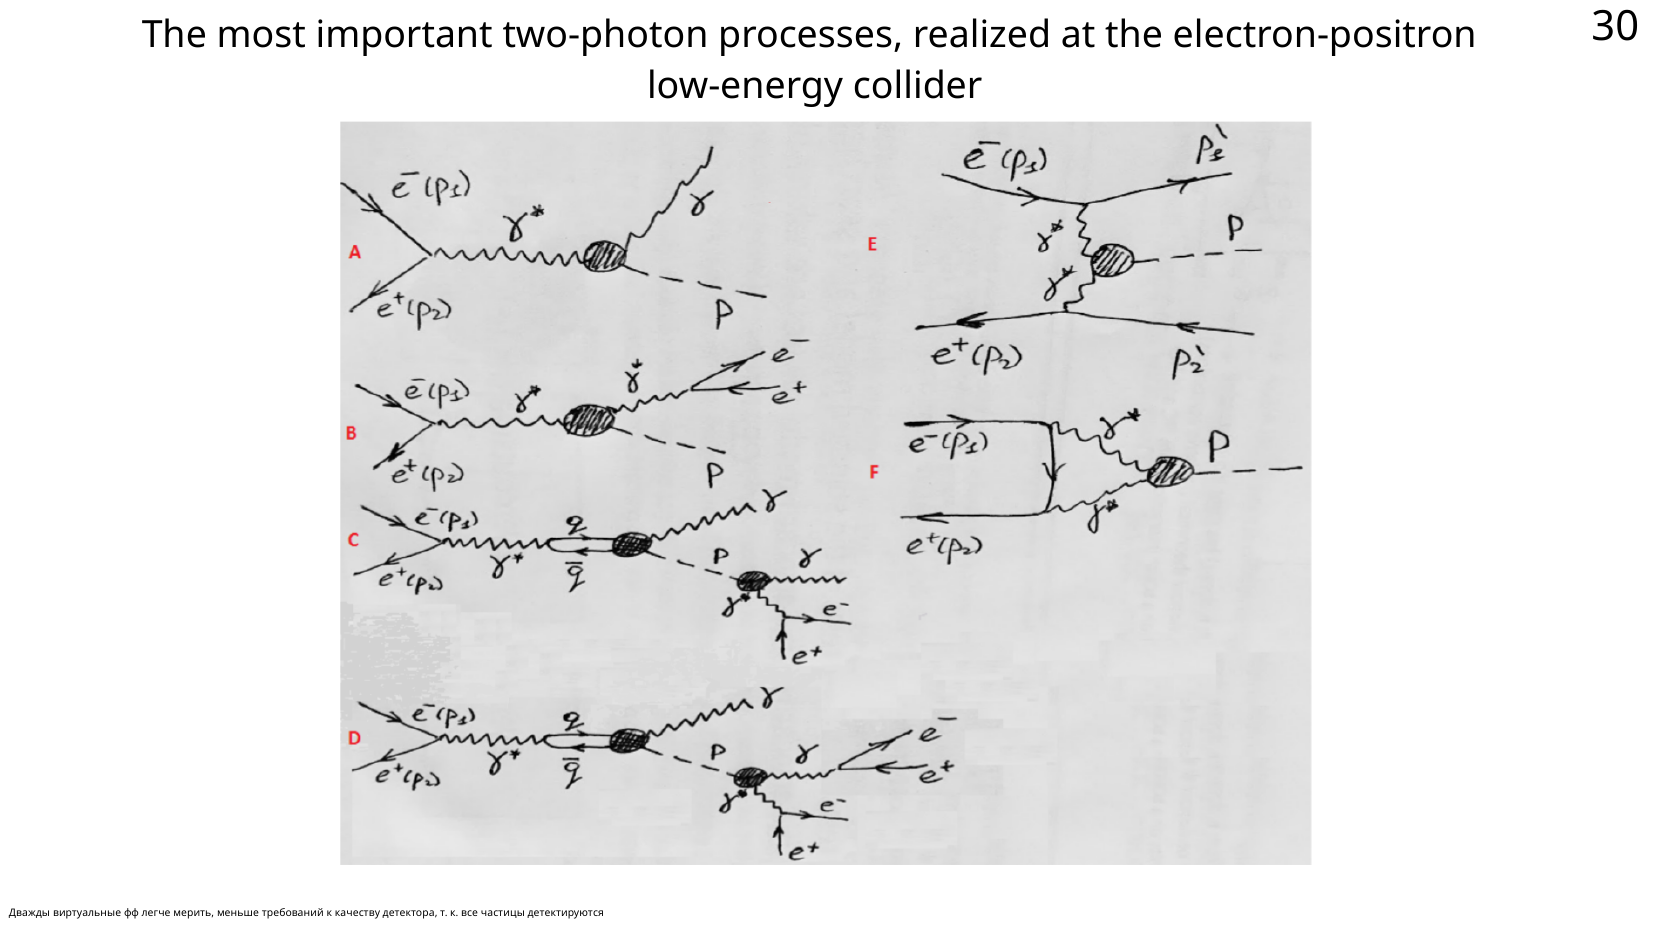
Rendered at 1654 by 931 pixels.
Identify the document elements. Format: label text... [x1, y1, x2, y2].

picture [340, 121, 1323, 865]
title The most important two-photon processes, realized at the electron-positron low-energy collider [70, 0, 1559, 137]
text_box 30 [1576, 0, 1654, 60]
text_box Дважды виртуальные фф легче мерить, меньше требований к качеству детектора, т. к. все частицы детектируются [0, 897, 1105, 931]
